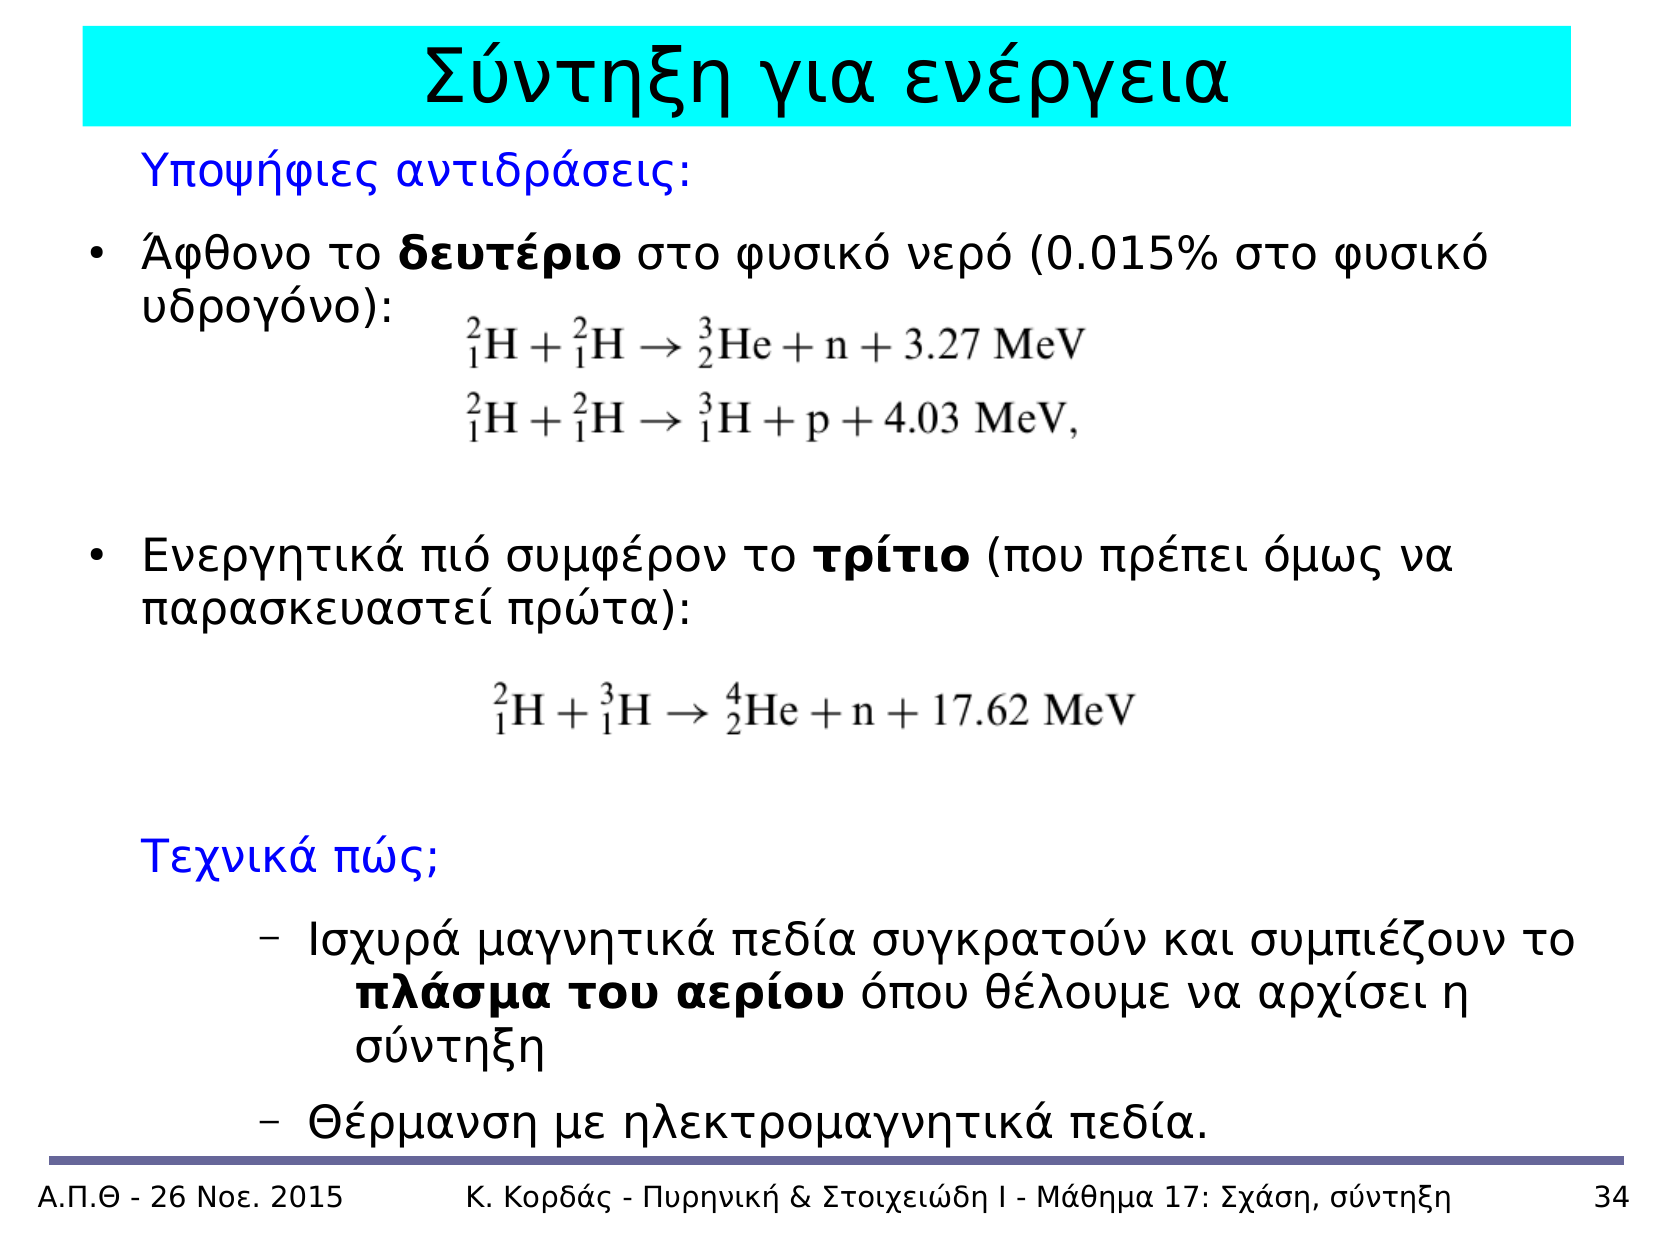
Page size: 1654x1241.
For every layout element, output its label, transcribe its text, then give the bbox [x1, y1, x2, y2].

picture [487, 674, 1138, 741]
list Υποψήφιες αντιδράσεις: Άφθονο το δευτέριο στο φυσικό νερό (0.015% στο φυσικό υδρογόνο): Ενεργητικά πιό συμφέρον το τρίτιο (που πρέπει όμως να παρασκευαστεί πρώτα): Τεχνικά πώς; Ισχυρά μαγνητικά πεδία συγκρατούν και συμπιέζουν το πλάσμα του αερίου όπου θέλουμε να αρχίσει η σύντηξη Θέρμανση με ηλεκτρομαγνητικά πεδία. [70, 144, 1601, 1154]
title Σύντηξη για ενέργεια [82, 25, 1571, 127]
picture [457, 310, 1088, 451]
